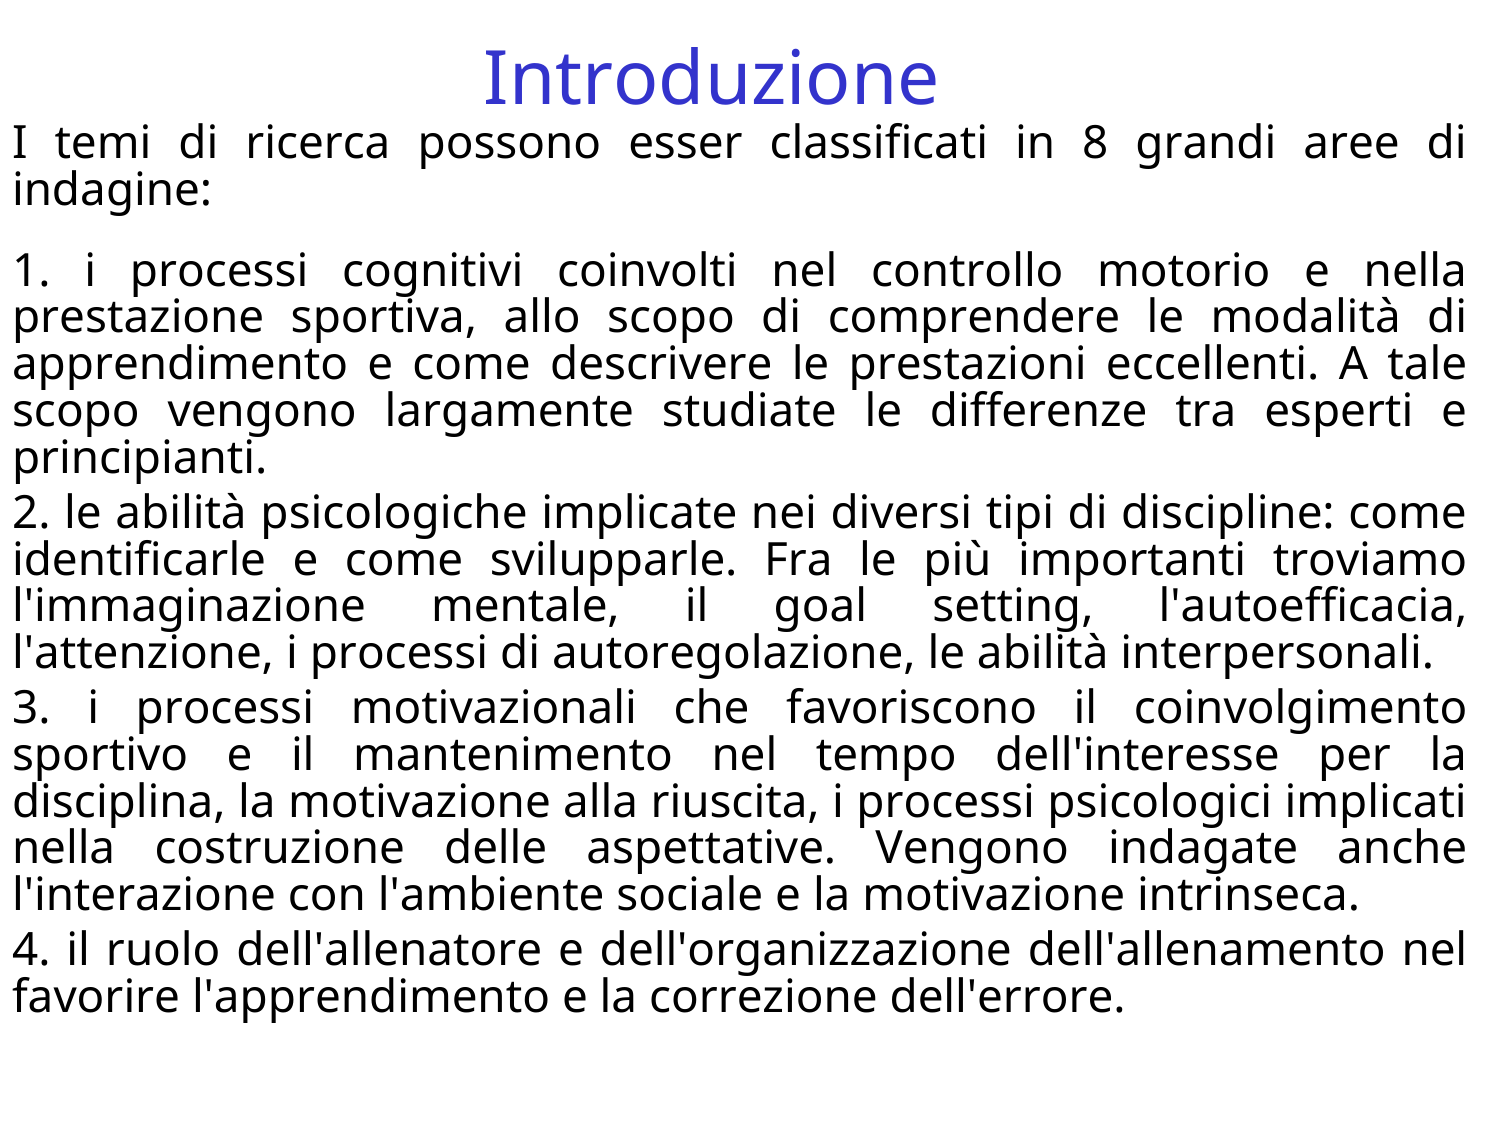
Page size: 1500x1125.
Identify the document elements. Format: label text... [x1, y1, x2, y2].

title Introduzione [381, 0, 1043, 113]
text_box I temi di ricerca possono esser classificati in 8 grandi aree di indagine: 1. i processi cognitivi coinvolti nel controllo motorio e nella prestazione sportiva, allo scopo di comprendere le modalità di apprendimento e come descrivere le prestazioni eccellenti. A tale scopo vengono largamente studiate le differenze tra esperti e principianti. 2. le abilità psicologiche implicate nei diversi tipi di discipline: come identificarle e come svilupparle. Fra le più importanti troviamo l'immaginazione mentale, il goal setting, l'autoefficacia, l'attenzione, i processi di autoregolazione, le abilità interpersonali. 3. i processi motivazionali che favoriscono il coinvolgimento sportivo e il mantenimento nel tempo dell'interesse per la disciplina, la motivazione alla riuscita, i processi psicologici implicati nella costruzione delle aspettative. Vengono indagate anche l'interazione con l'ambiente sociale e la motivazione intrinseca. 4. il ruolo dell'allenatore e dell'organizzazione dell'allenamento nel favorire l'apprendimento e la correzione dell'errore. [0, 113, 1483, 1125]
